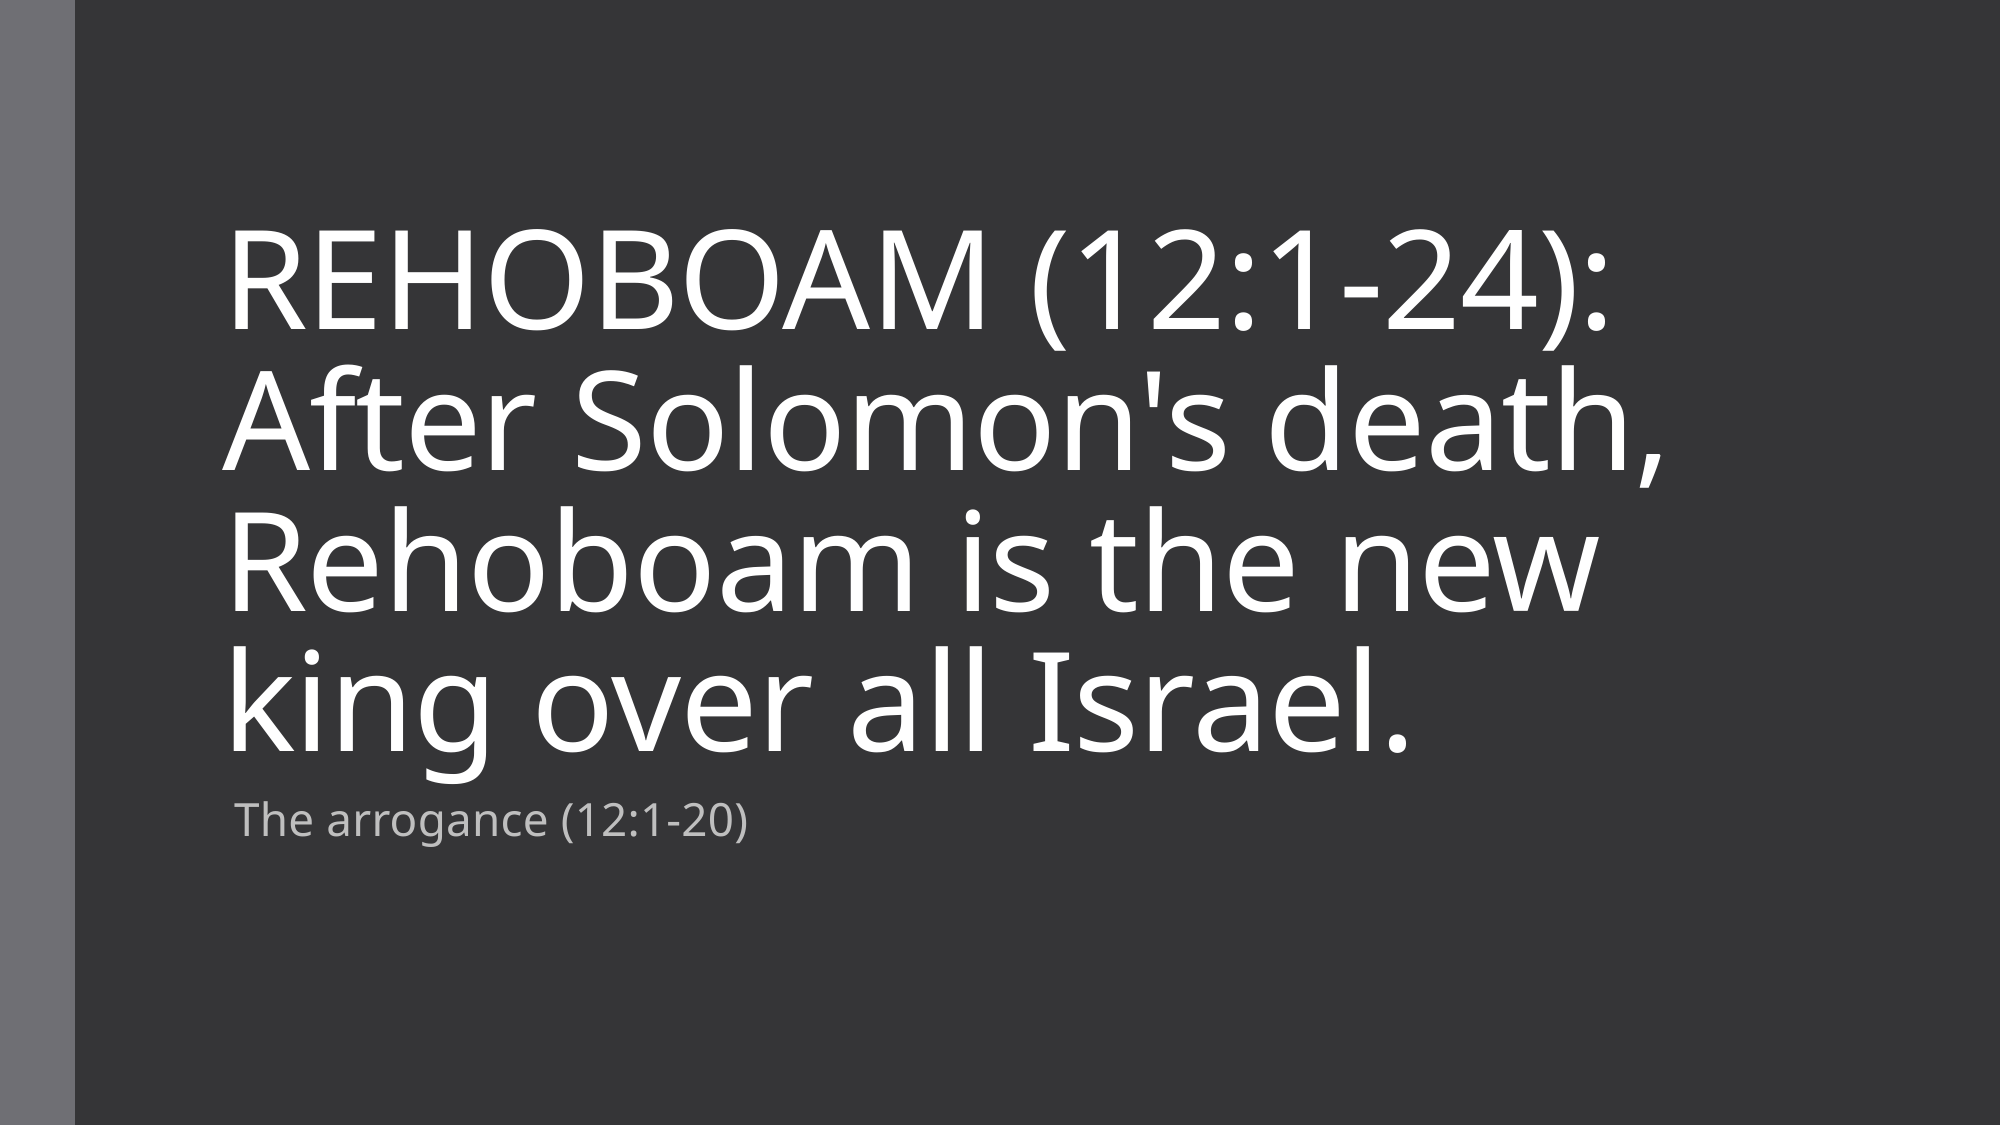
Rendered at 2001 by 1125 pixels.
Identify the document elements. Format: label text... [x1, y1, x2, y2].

subtitle The arrogance (12:1-20) [206, 787, 1752, 1066]
title REHOBOAM (12:1-24): After Solomon's death, Rehoboam is the new king over all Israel. [206, 124, 1752, 787]
